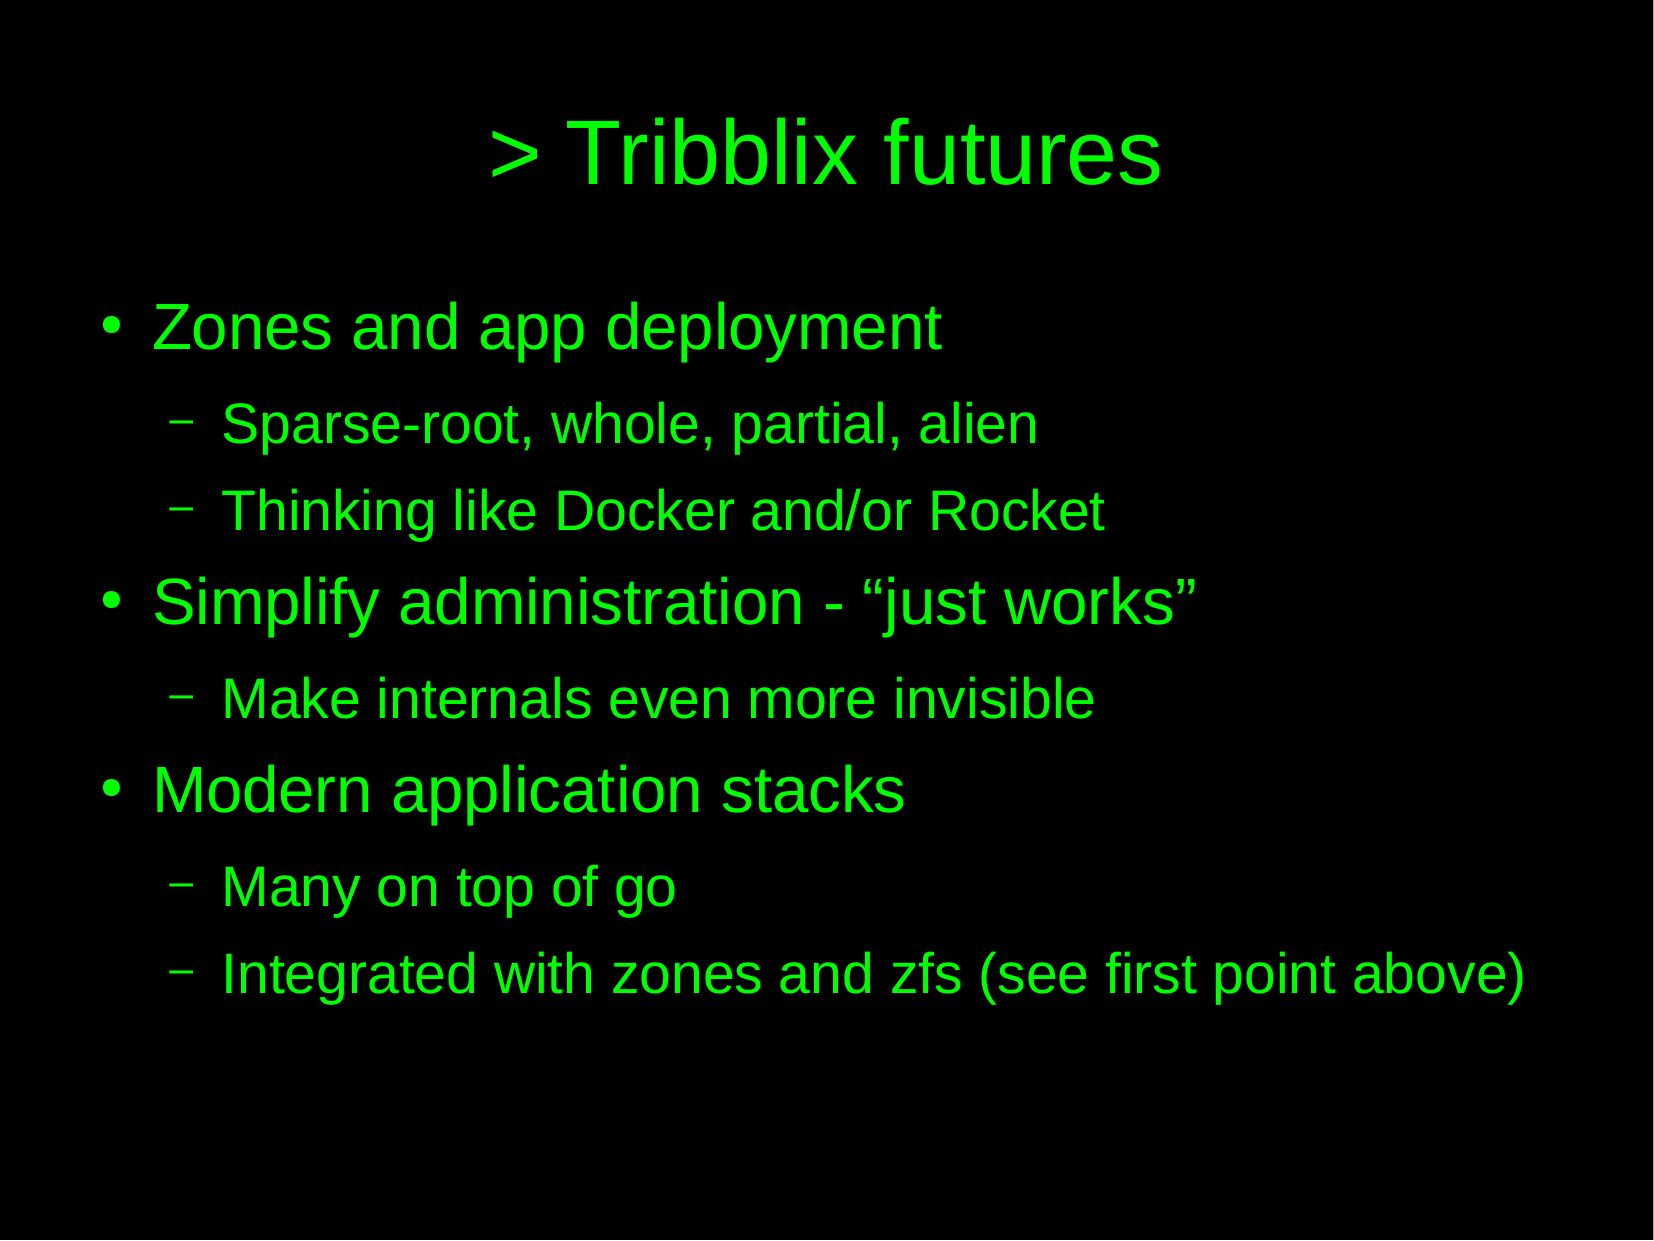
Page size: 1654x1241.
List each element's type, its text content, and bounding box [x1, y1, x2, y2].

title > Tribblix futures [82, 49, 1571, 257]
list Zones and app deployment Sparse-root, whole, partial, alien Thinking like Docker and/or Rocket Simplify administration - “just works” Make internals even more invisible Modern application stacks Many on top of go Integrated with zones and zfs (see first point above) [82, 290, 1571, 1010]
